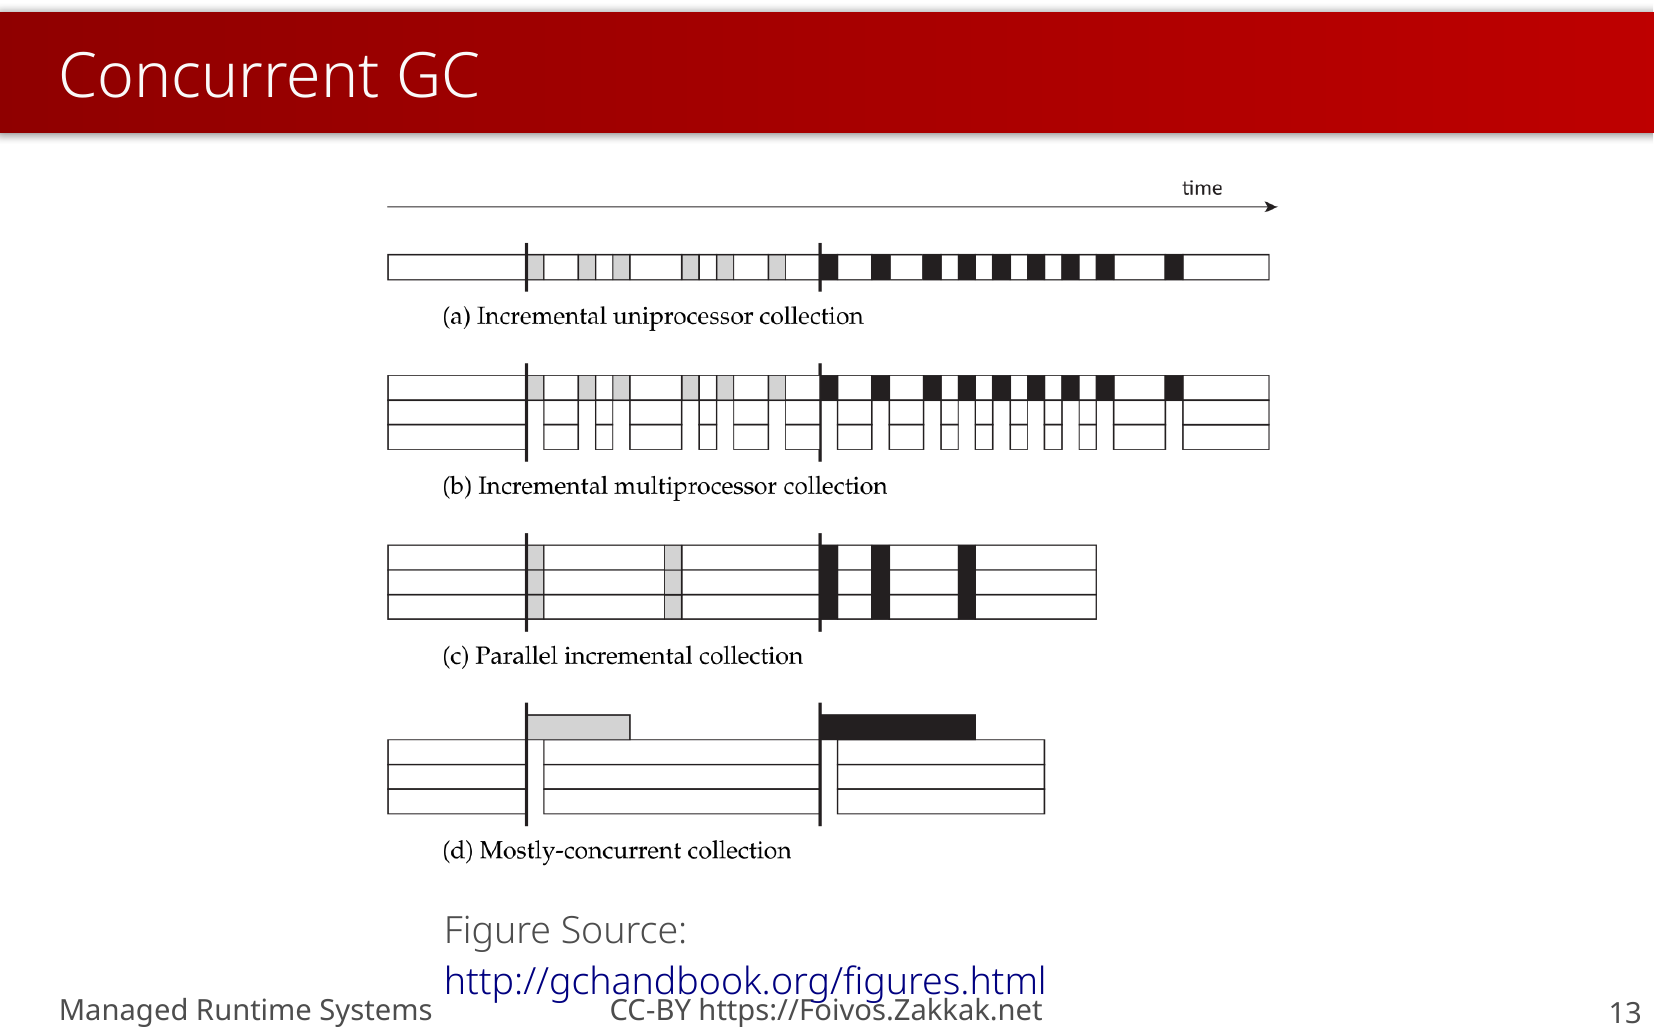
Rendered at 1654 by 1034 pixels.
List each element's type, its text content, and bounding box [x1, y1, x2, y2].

title Concurrent GC [58, 7, 1329, 139]
picture [371, 159, 1300, 887]
text_box Figure Source: http://gchandbook.org/figures.html [429, 895, 1224, 965]
